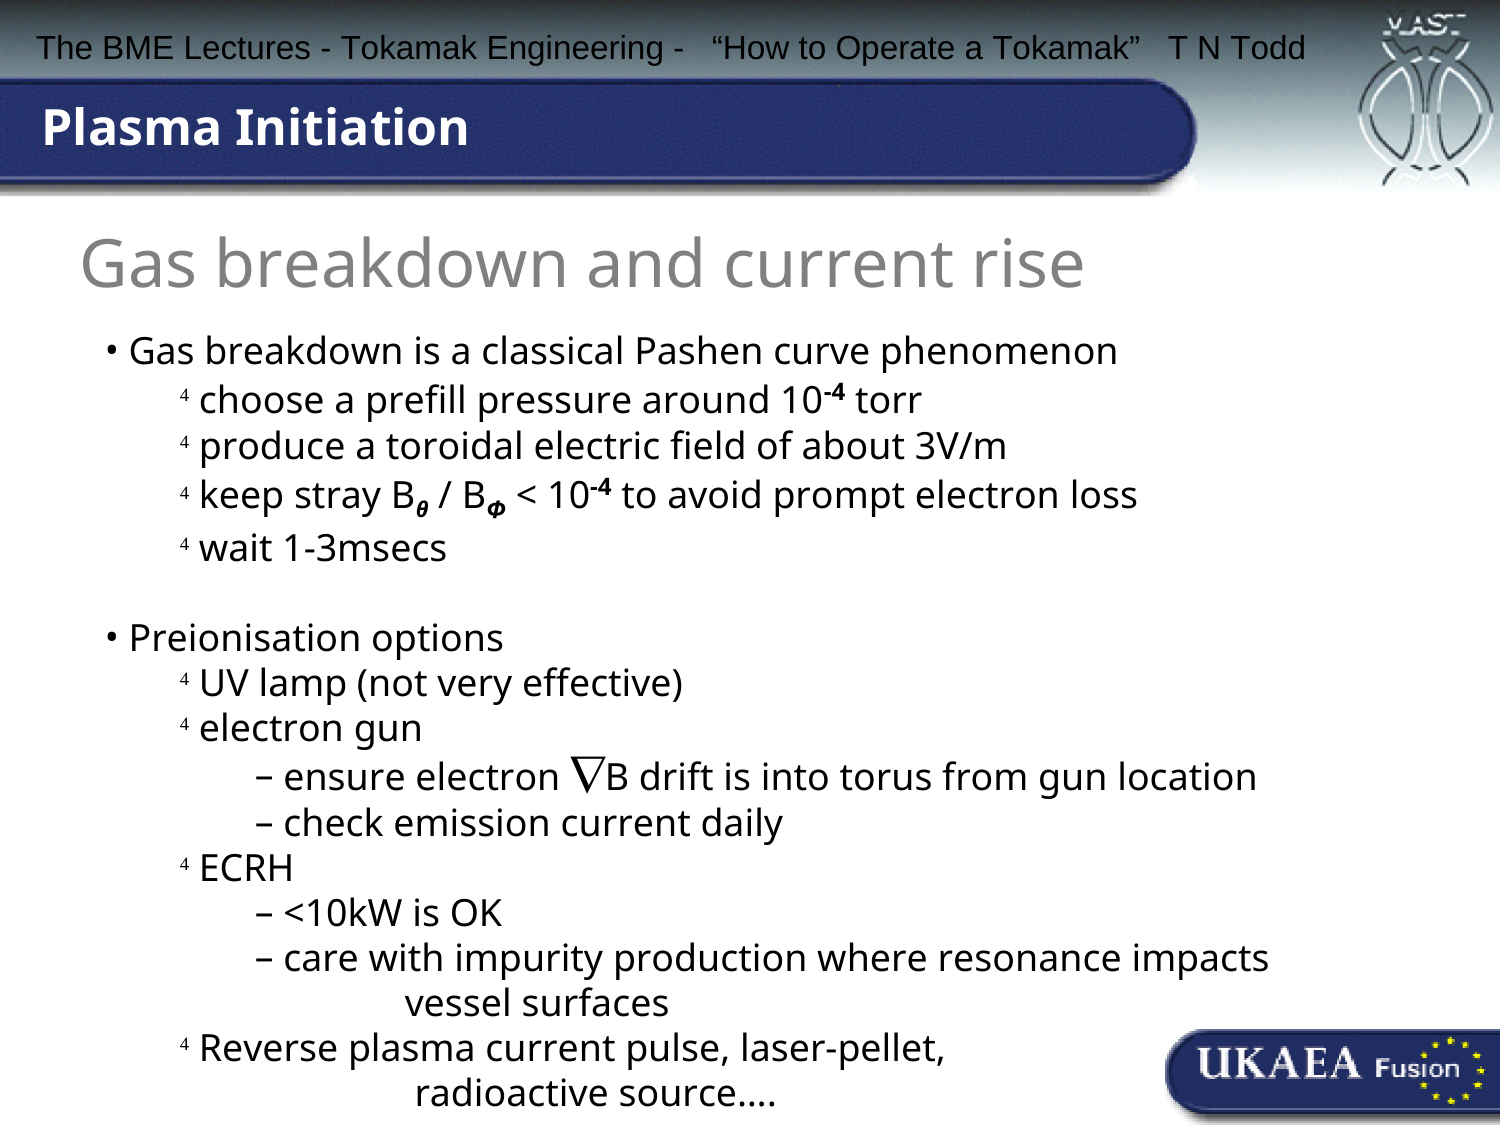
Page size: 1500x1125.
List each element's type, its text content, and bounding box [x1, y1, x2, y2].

picture [0, 0, 1500, 202]
text_box The BME Lectures - Tokamak Engineering - “How to Operate a Tokamak” T N Todd [0, 18, 1323, 60]
text_box Gas breakdown is a classical Pashen curve phenomenon choose a prefill pressure around 10-4 torr produce a toroidal electric field of about 3V/m keep stray Bθ / BΦ < 10-4 to avoid prompt electron loss wait 1-3msecs Preionisation options UV lamp (not very effective) electron gun ensure electron B drift is into torus from gun location check emission current daily ECRH <10kW is OK care with impurity production where resonance impacts vessel surfaces Reverse plasma current pulse, laser-pellet, radioactive source…. [90, 319, 1300, 1125]
text_box Gas breakdown and current rise [65, 212, 1103, 309]
picture [1300, 1029, 1500, 1125]
text_box Plasma Initiation [26, 88, 486, 164]
